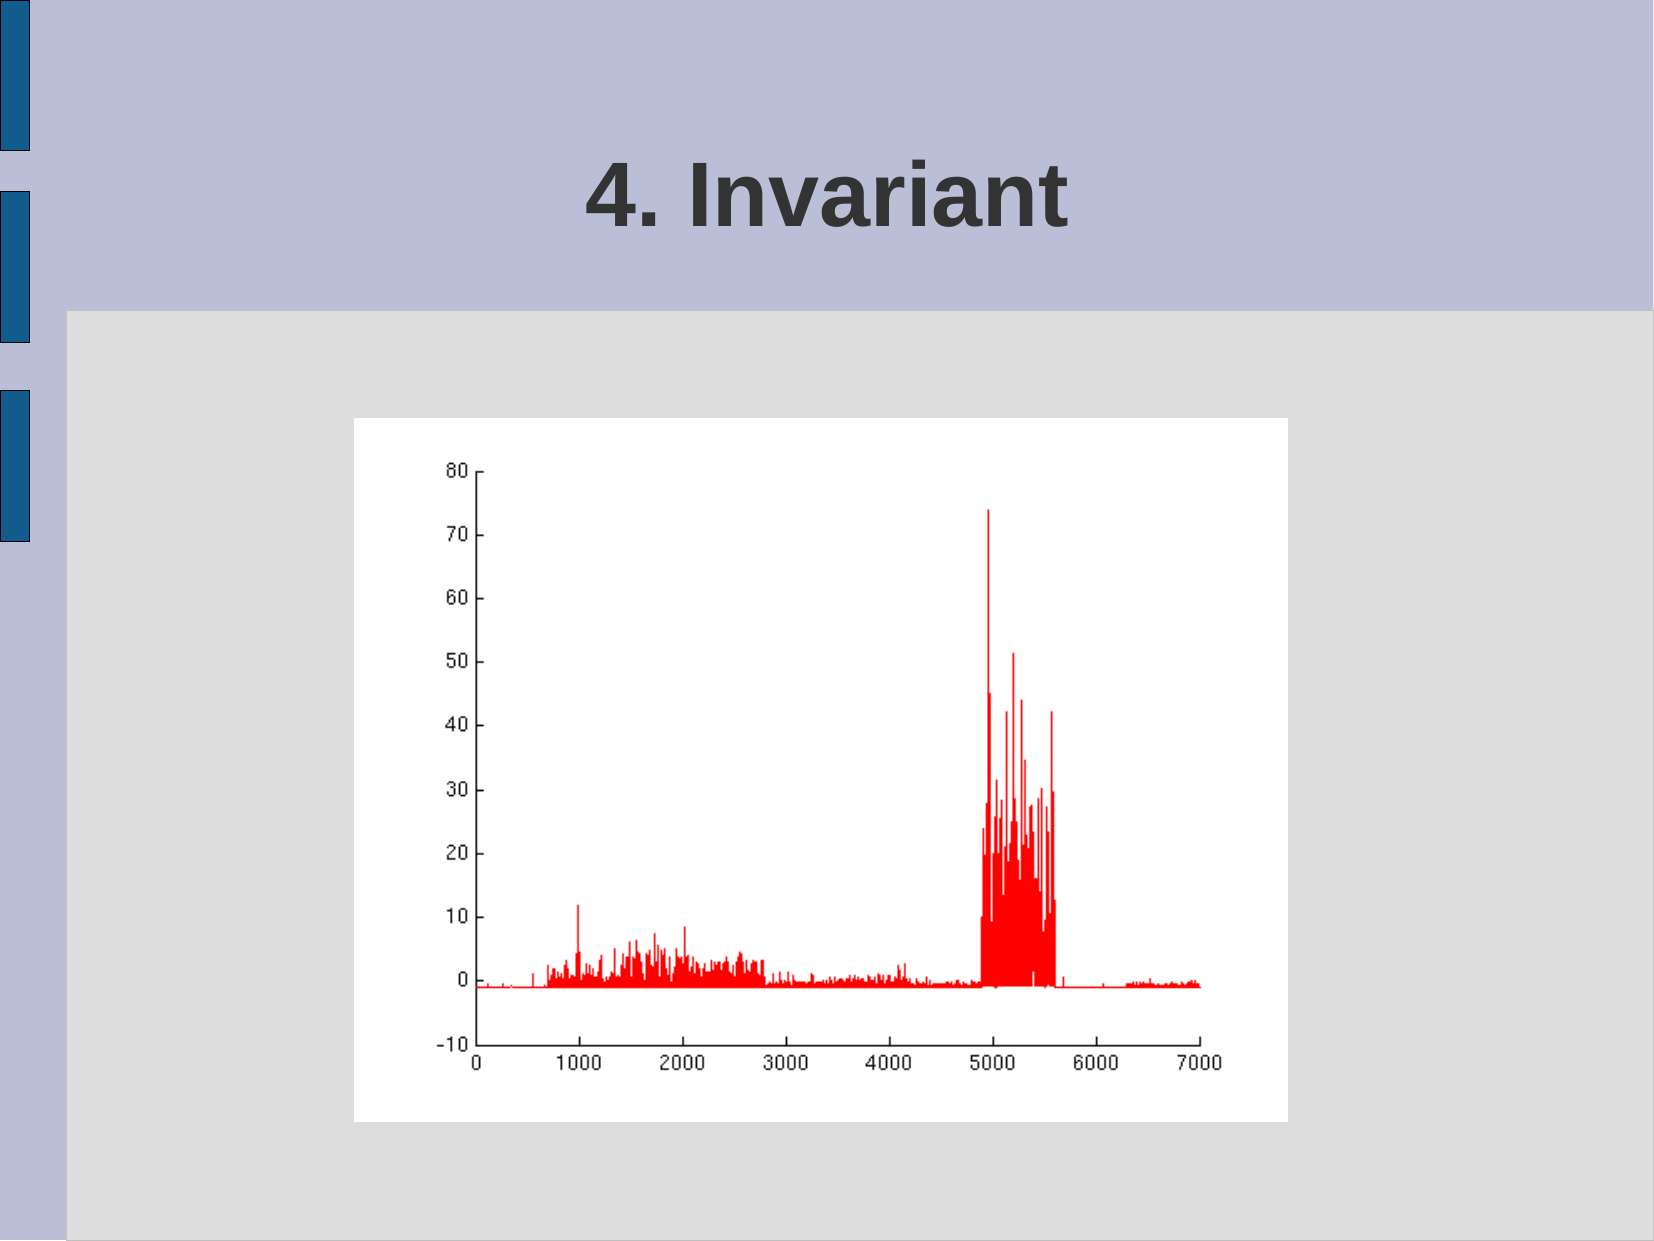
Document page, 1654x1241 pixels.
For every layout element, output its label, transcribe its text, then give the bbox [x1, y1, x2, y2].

picture [354, 418, 1288, 1123]
title 4. Invariant [121, 91, 1534, 299]
